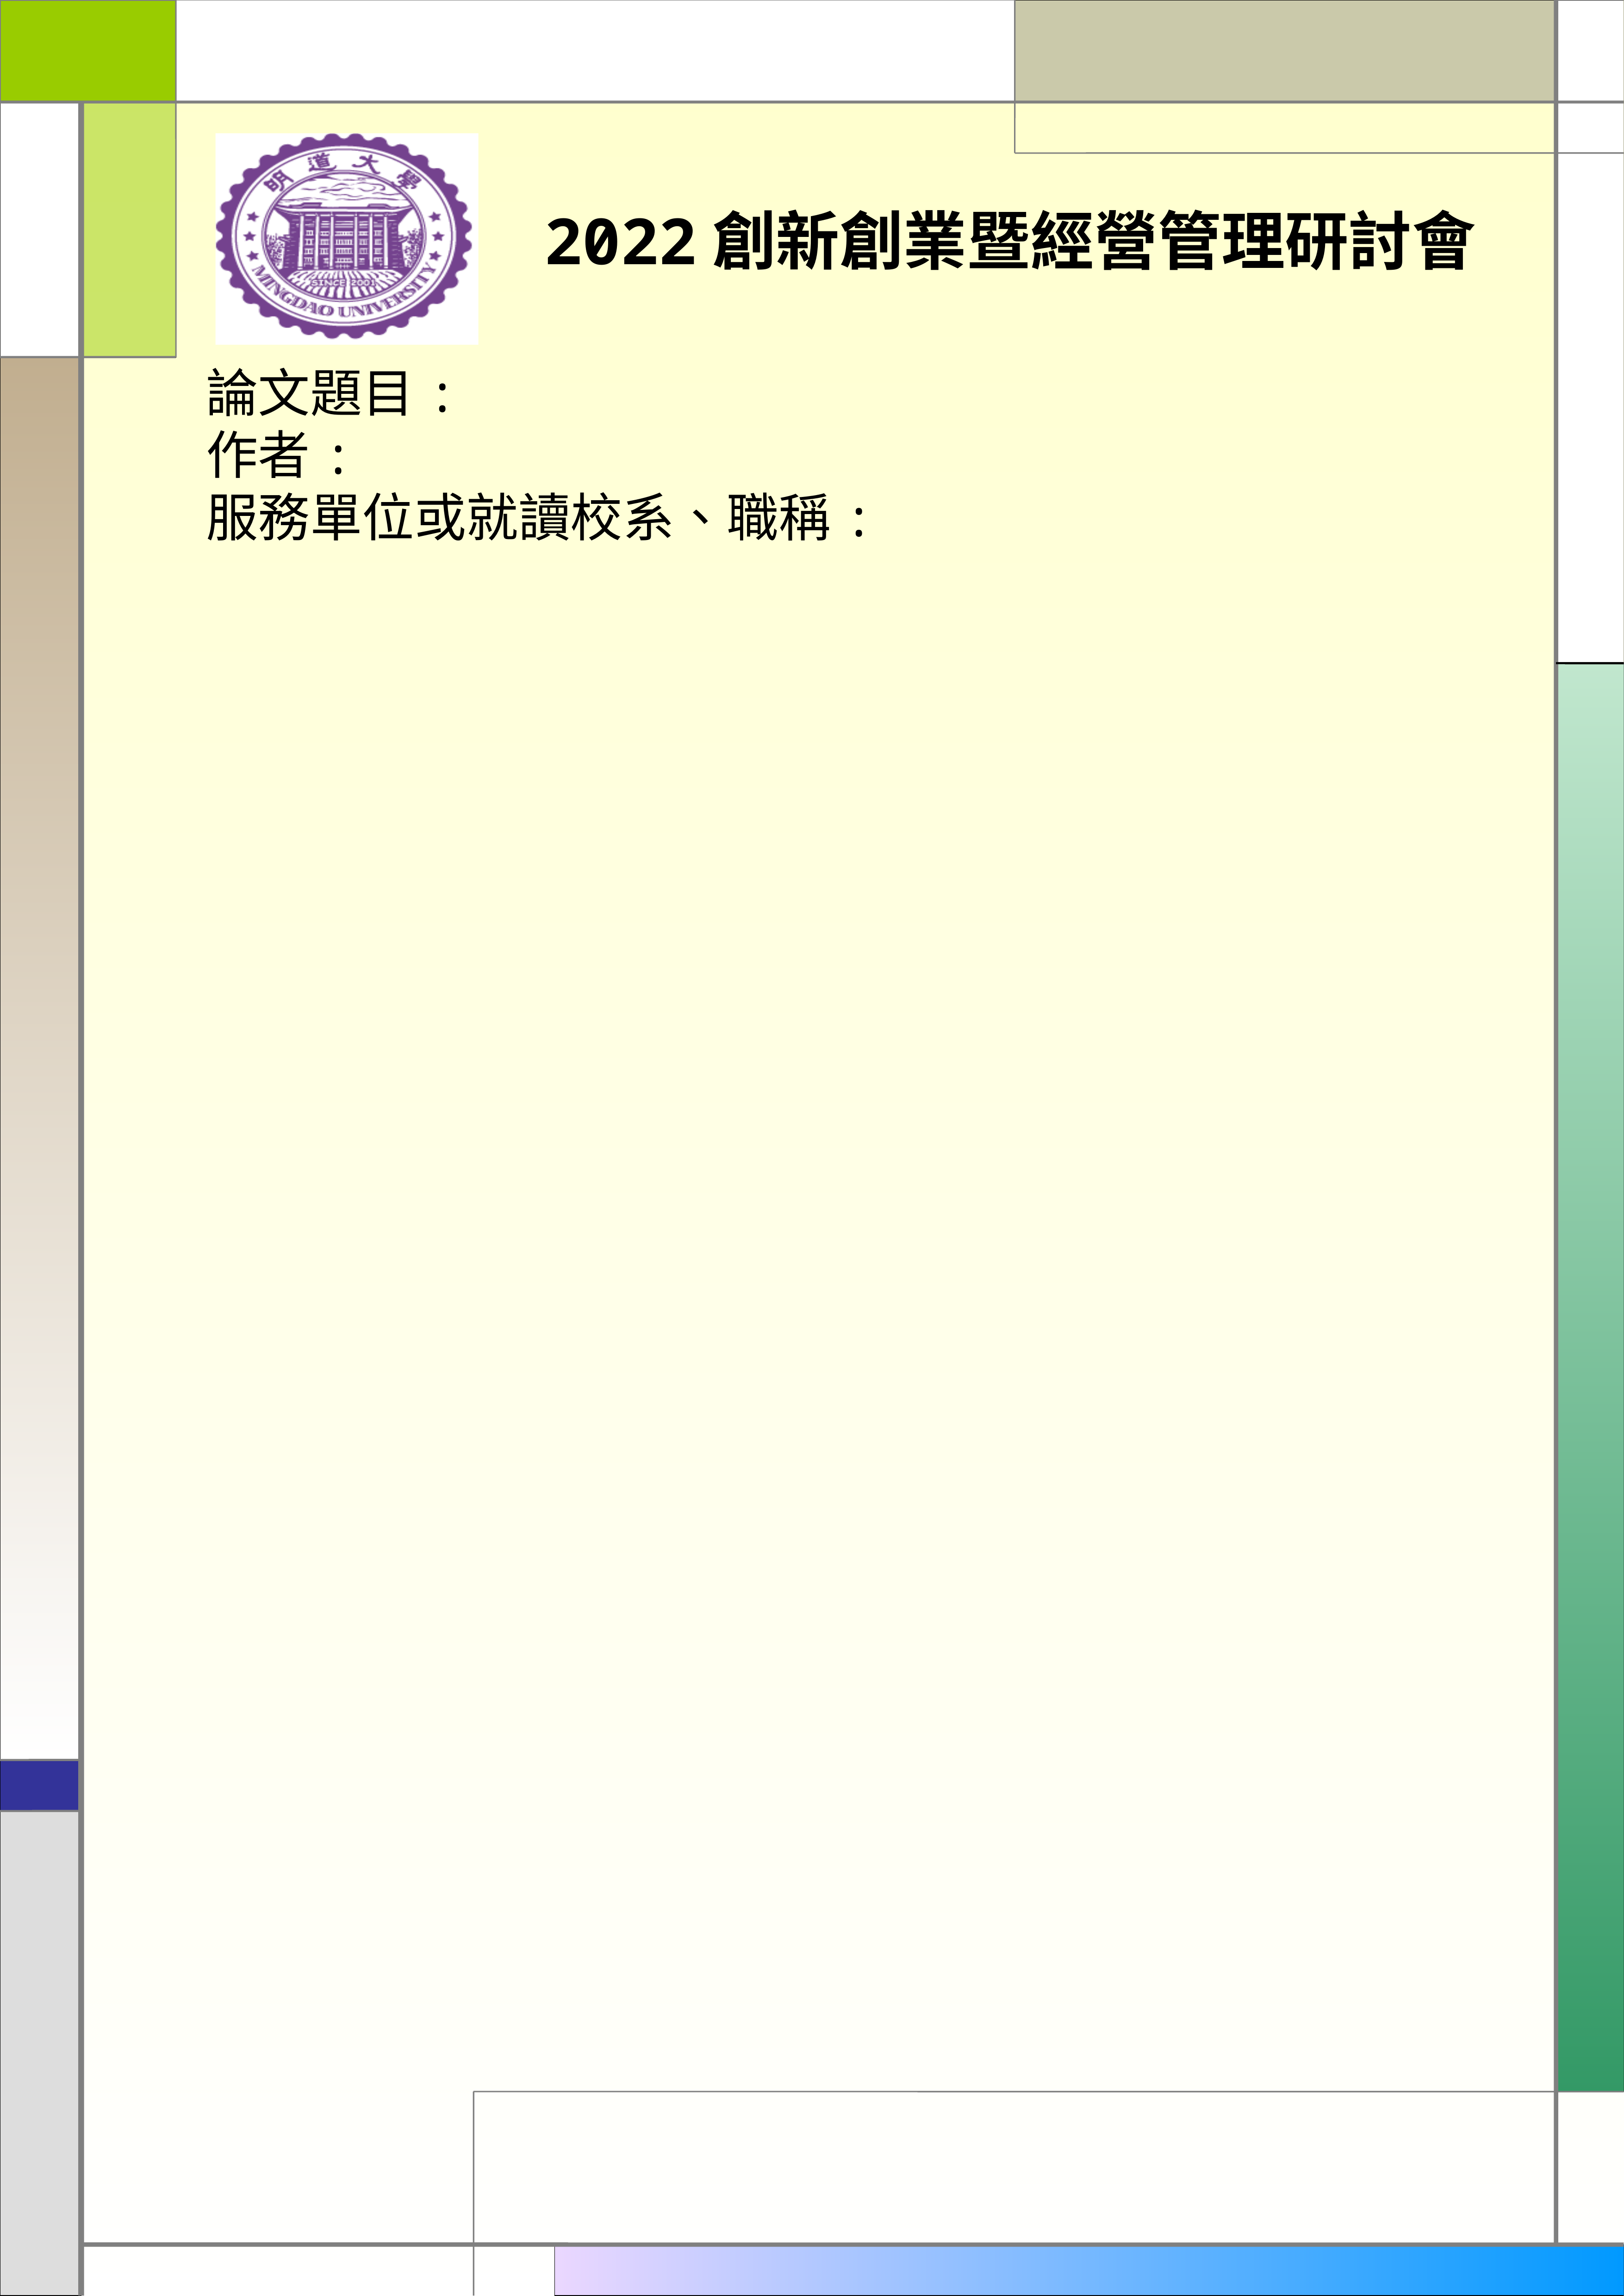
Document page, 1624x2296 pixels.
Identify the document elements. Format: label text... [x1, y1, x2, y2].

text_box 論文題目: 作者: 服務單位或就讀校系、職稱: [199, 356, 1528, 613]
picture [215, 133, 479, 345]
title 2022創新創業暨經營管理研討會 [492, 186, 1528, 291]
